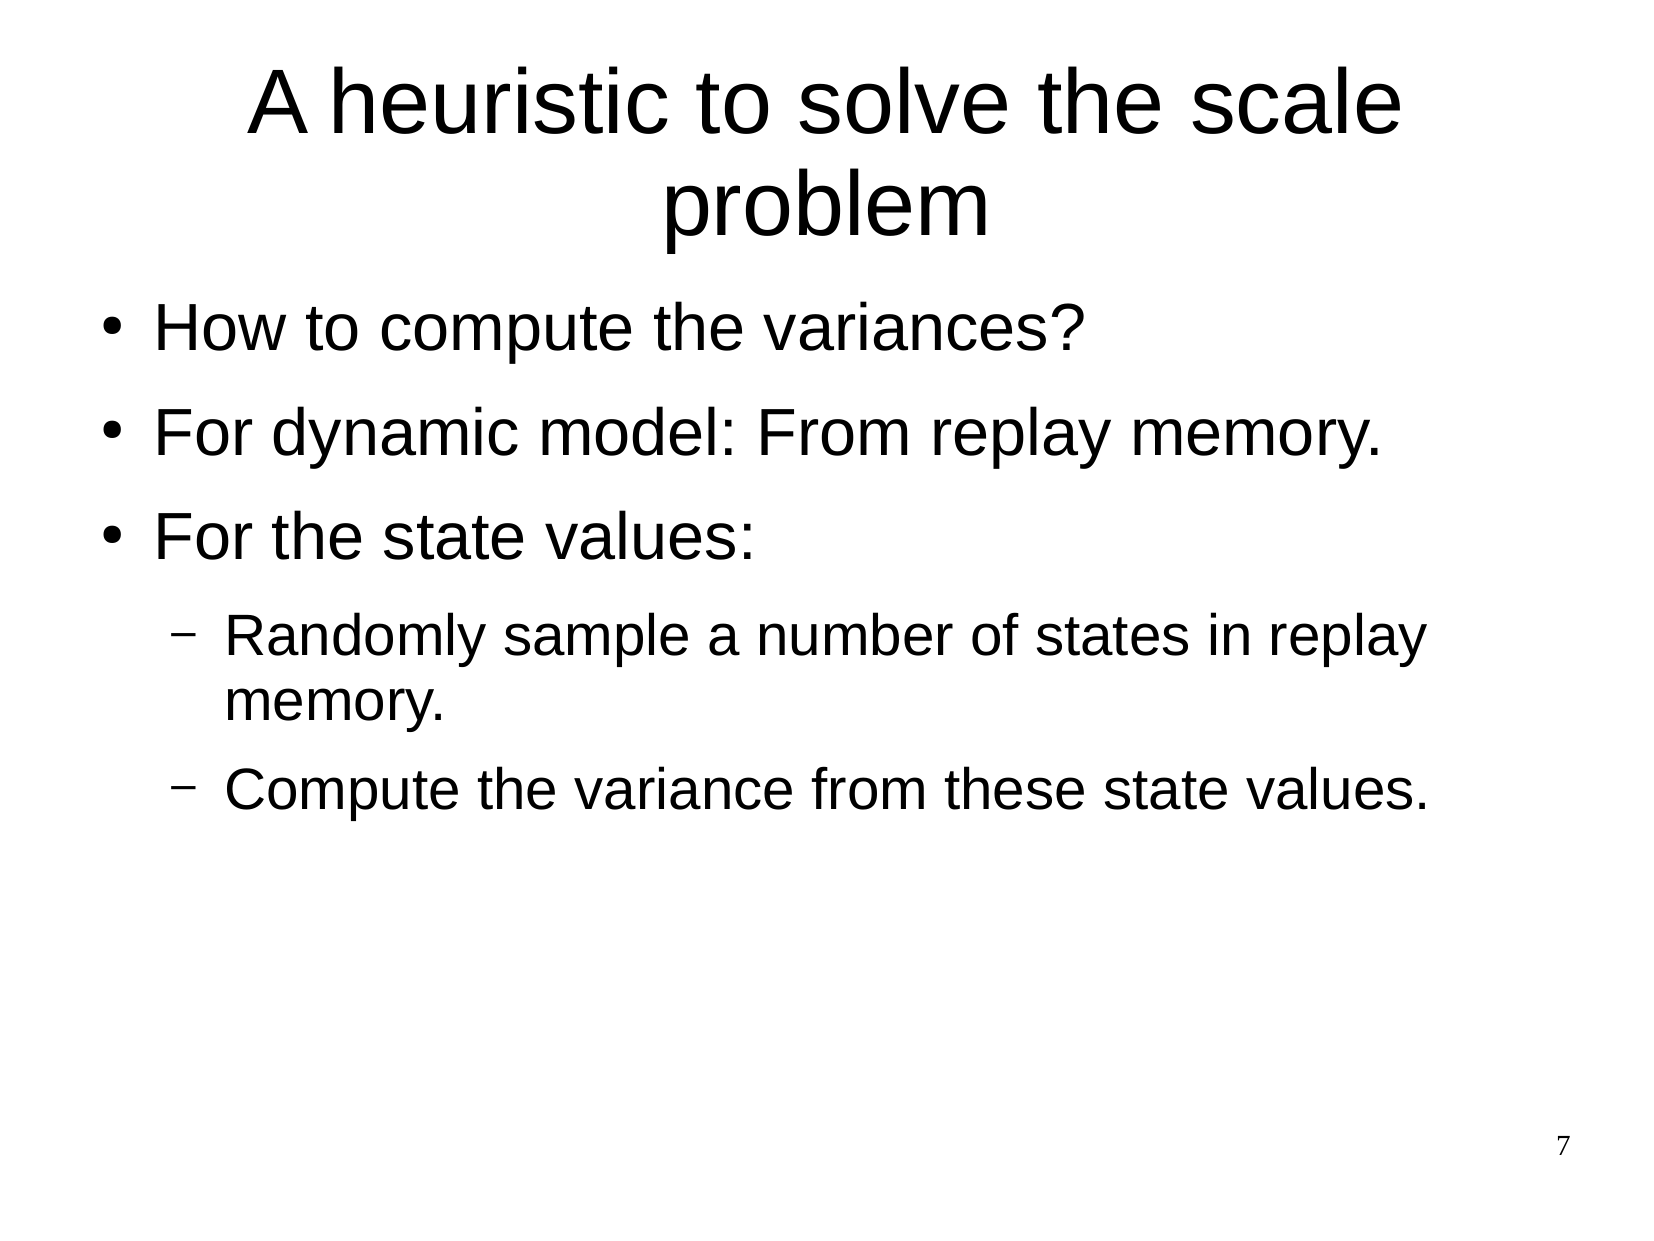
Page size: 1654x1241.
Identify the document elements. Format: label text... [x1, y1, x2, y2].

list How to compute the variances? For dynamic model: From replay memory. For the state values: Randomly sample a number of states in replay memory. Compute the variance from these state values. [82, 290, 1571, 1010]
title A heuristic to solve the scale problem [82, 49, 1571, 257]
